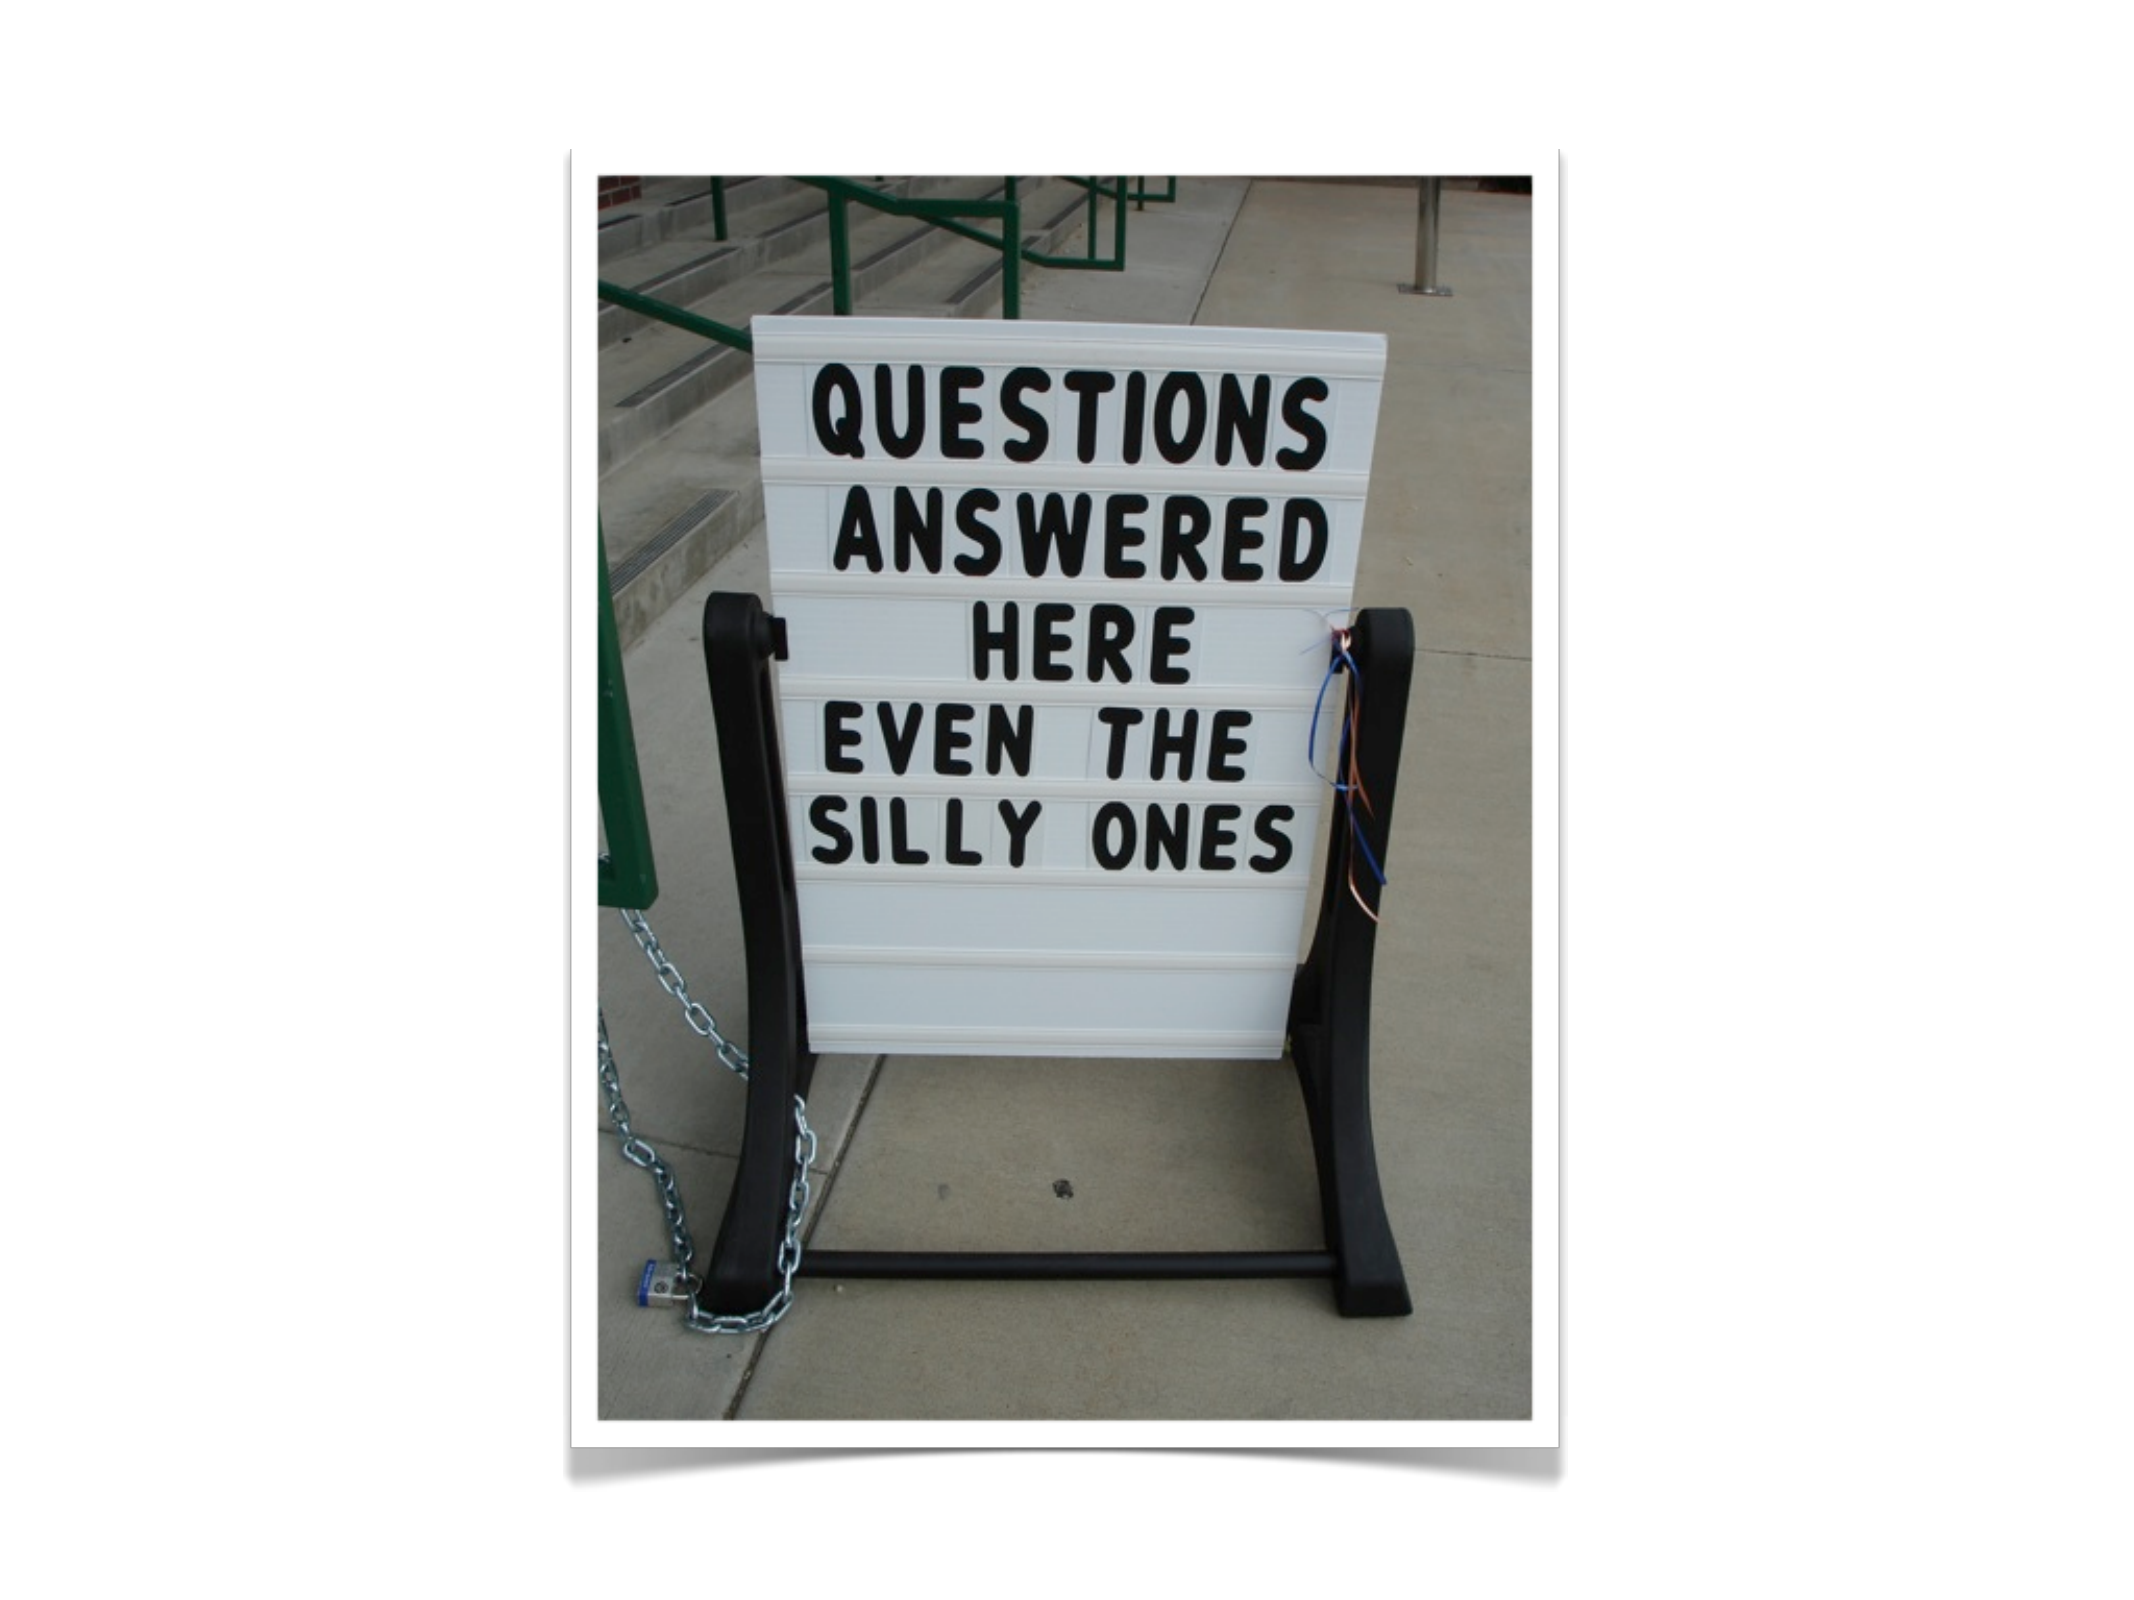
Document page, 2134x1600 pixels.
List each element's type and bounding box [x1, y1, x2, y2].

picture [563, 149, 1568, 1492]
